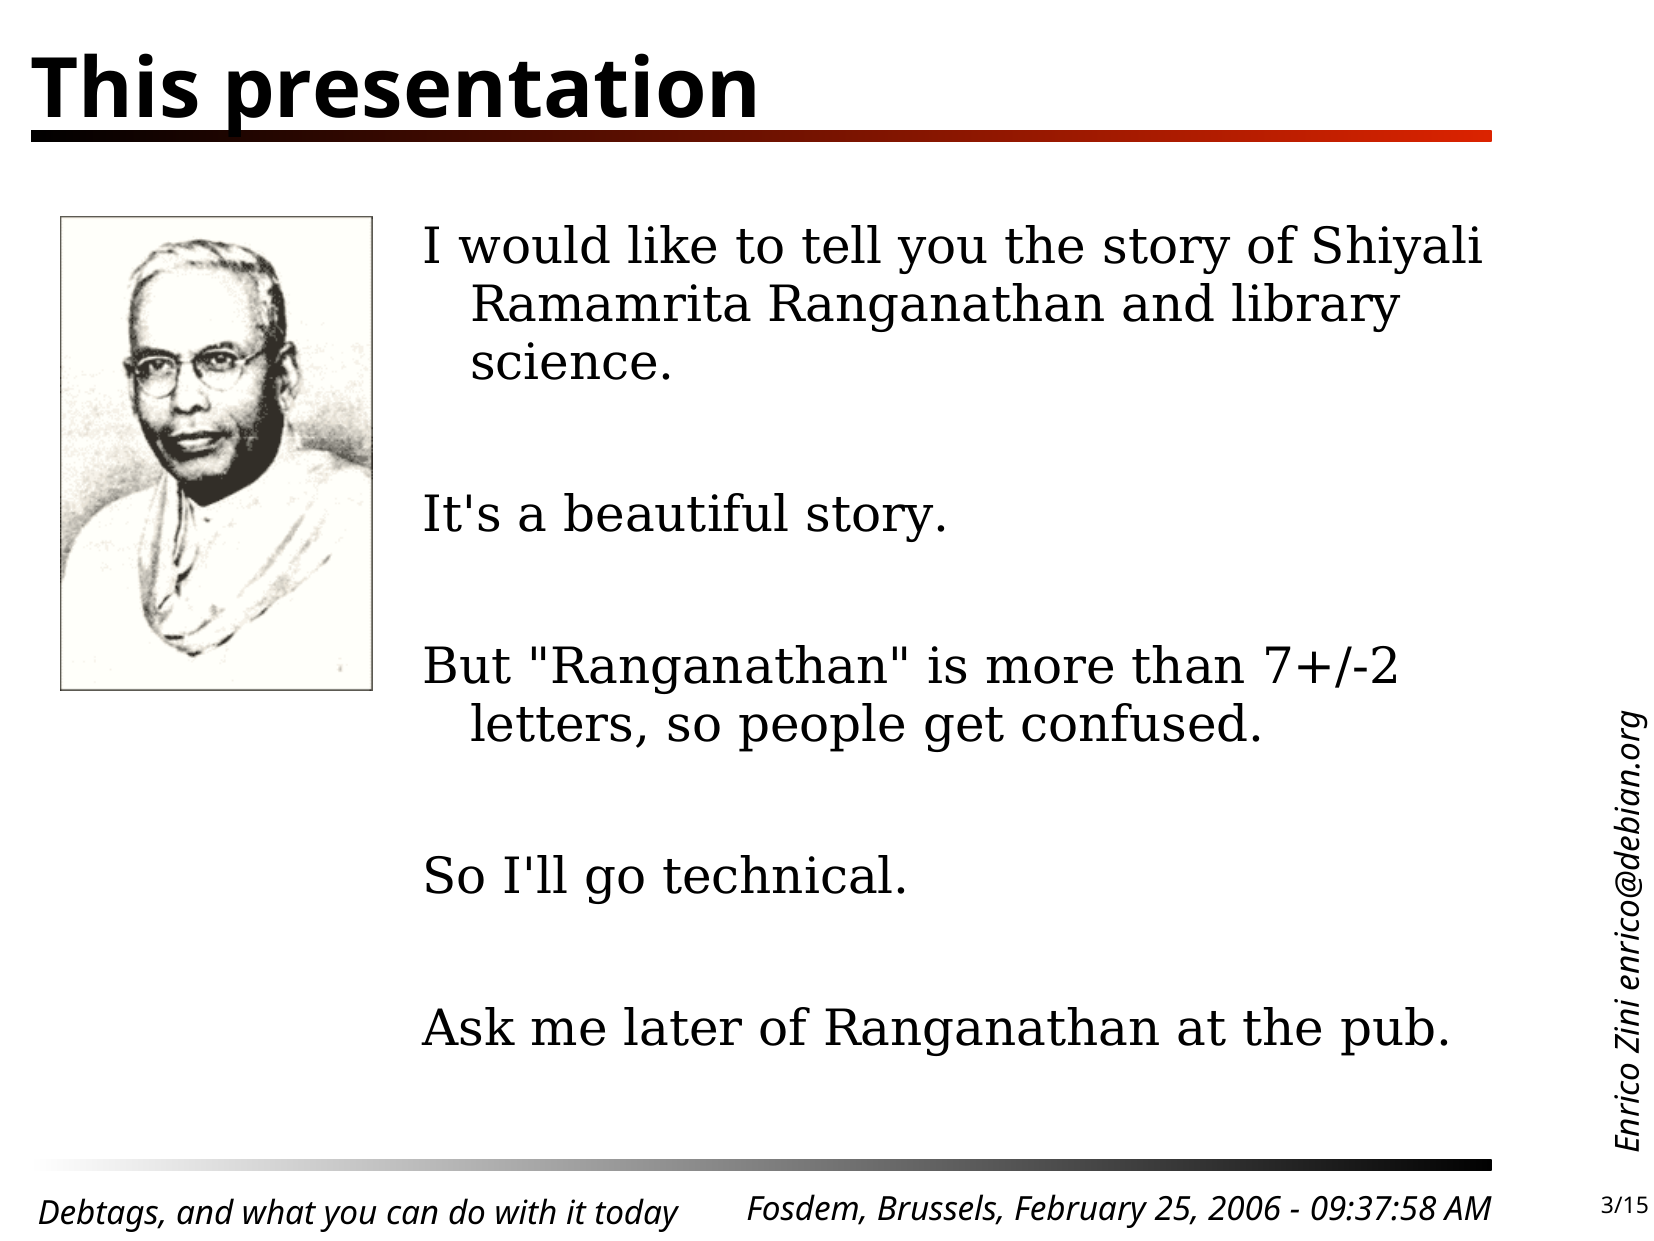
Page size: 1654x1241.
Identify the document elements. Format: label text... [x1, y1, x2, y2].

text_box This presentation [30, 28, 1438, 165]
text_box I would like to tell you the story of Shiyali Ramamrita Ranganathan and library science. It's a beautiful story. But "Ranganathan" is more than 7+/-2 letters, so people get confused. So I'll go technical. Ask me later of Ranganathan at the pub. [422, 216, 1495, 1157]
picture [60, 216, 373, 691]
